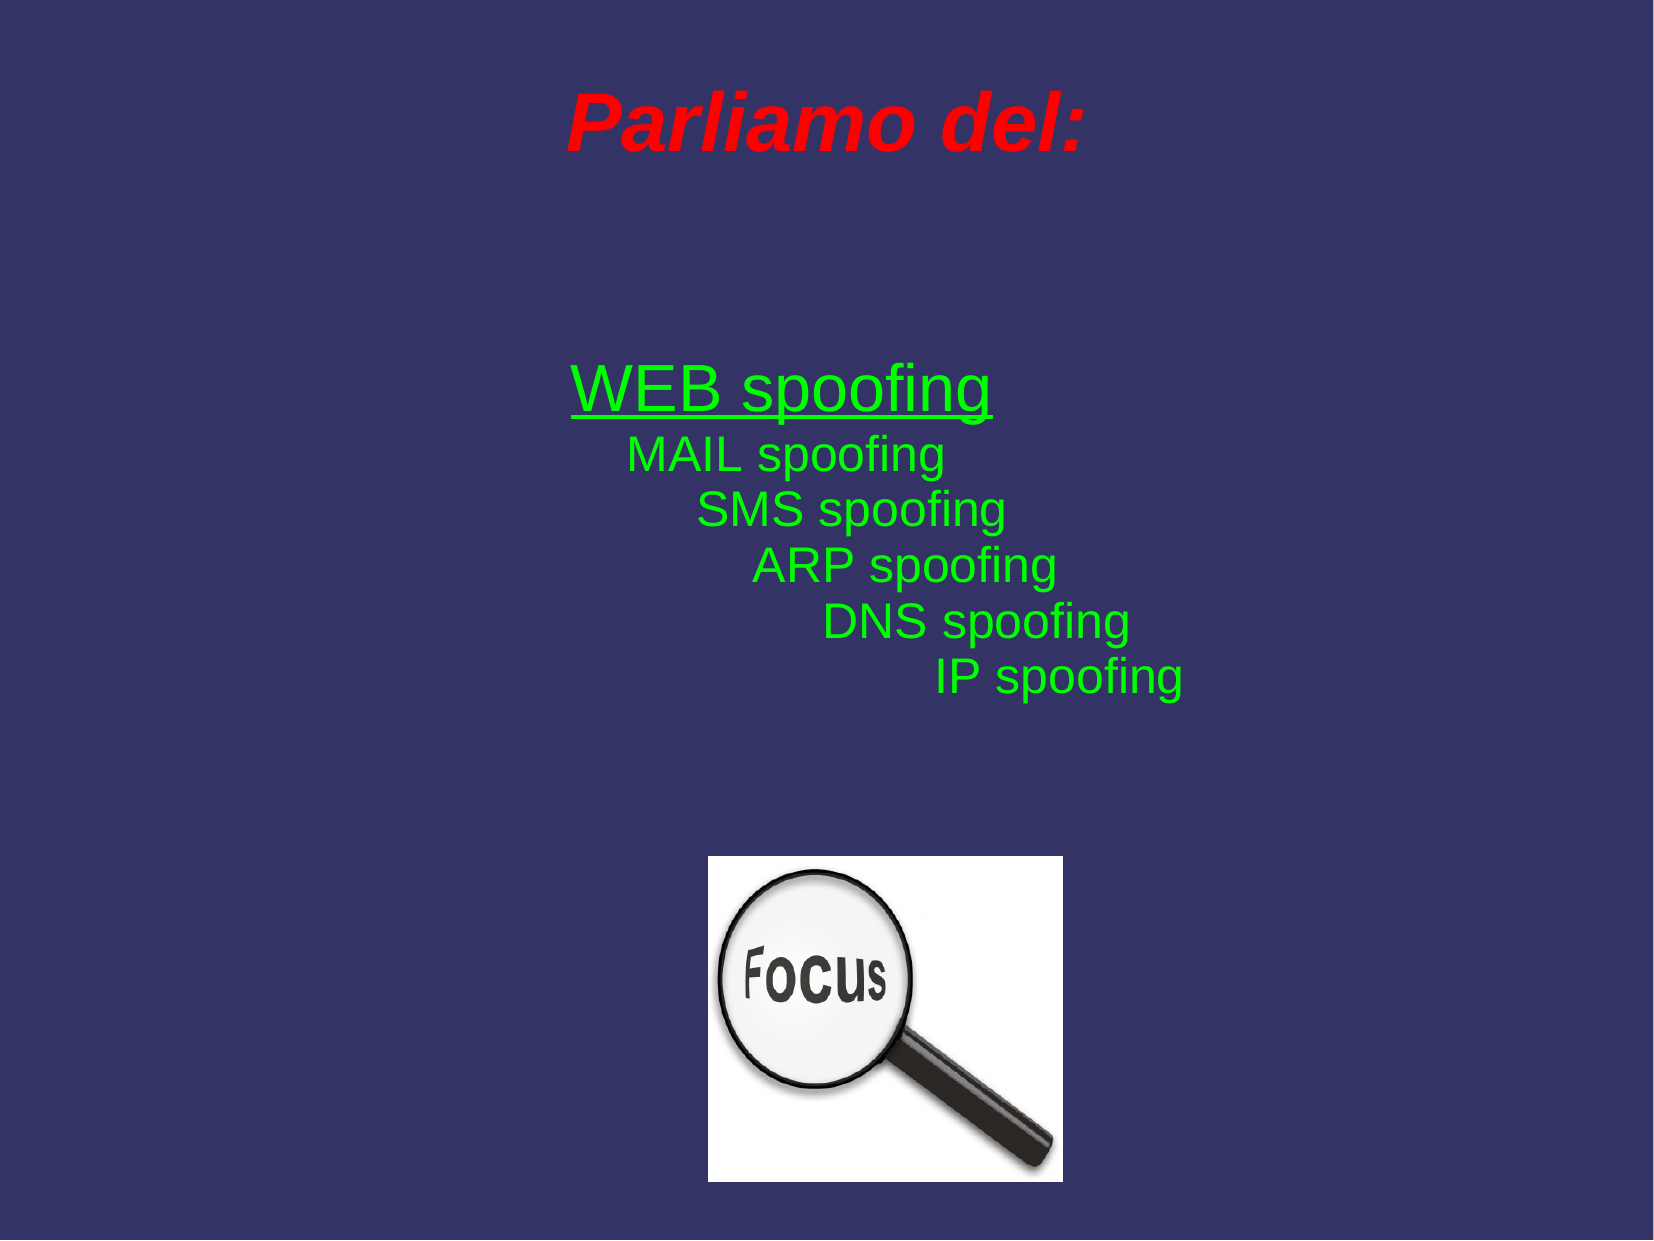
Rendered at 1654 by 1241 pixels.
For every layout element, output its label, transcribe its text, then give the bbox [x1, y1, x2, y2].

text_box WEB spoofing MAIL spoofing SMS spoofing ARP spoofing DNS spoofing IP spoofing [430, 295, 1300, 742]
title Parliamo del: [121, 19, 1534, 227]
picture [708, 856, 1063, 1182]
